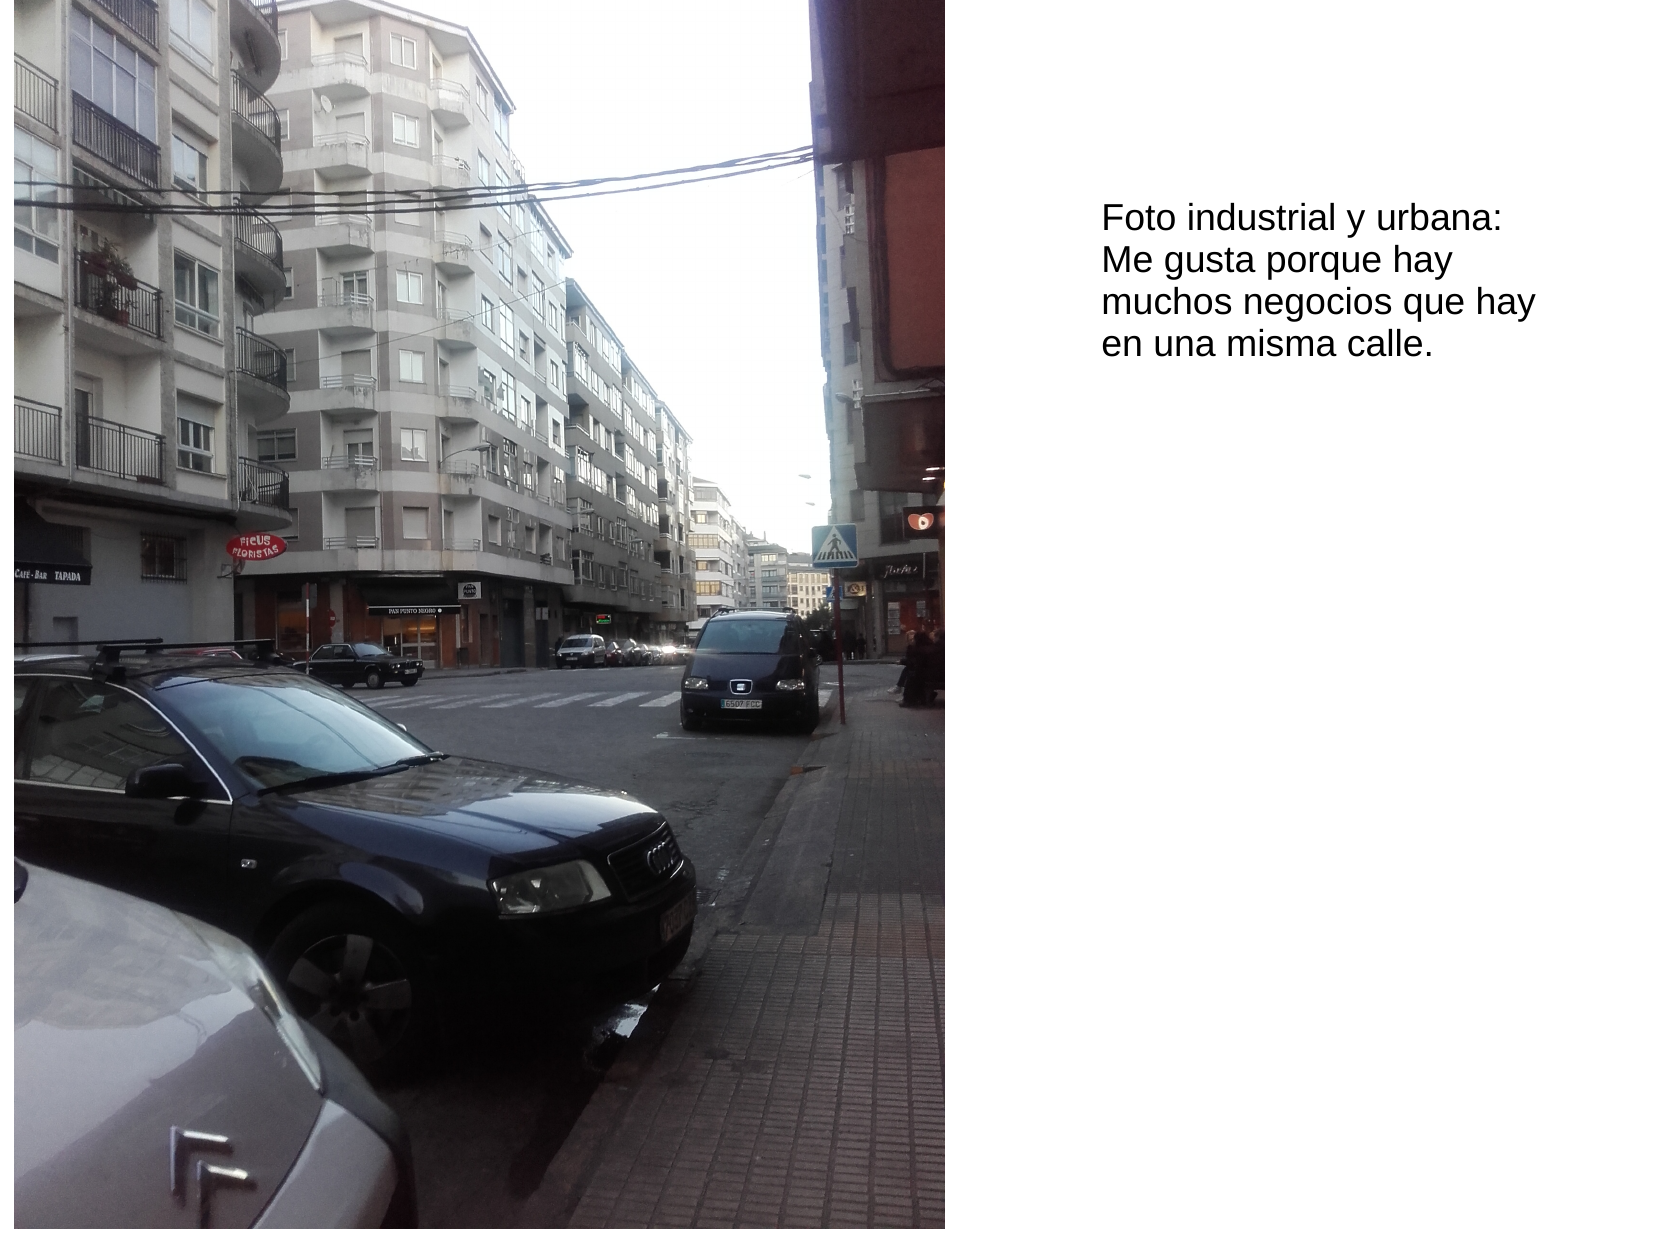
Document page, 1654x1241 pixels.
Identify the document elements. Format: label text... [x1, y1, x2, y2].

picture [14, 0, 945, 1229]
text_box Foto industrial y urbana: Me gusta porque hay muchos negocios que hay en una misma calle. [1086, 188, 1571, 372]
